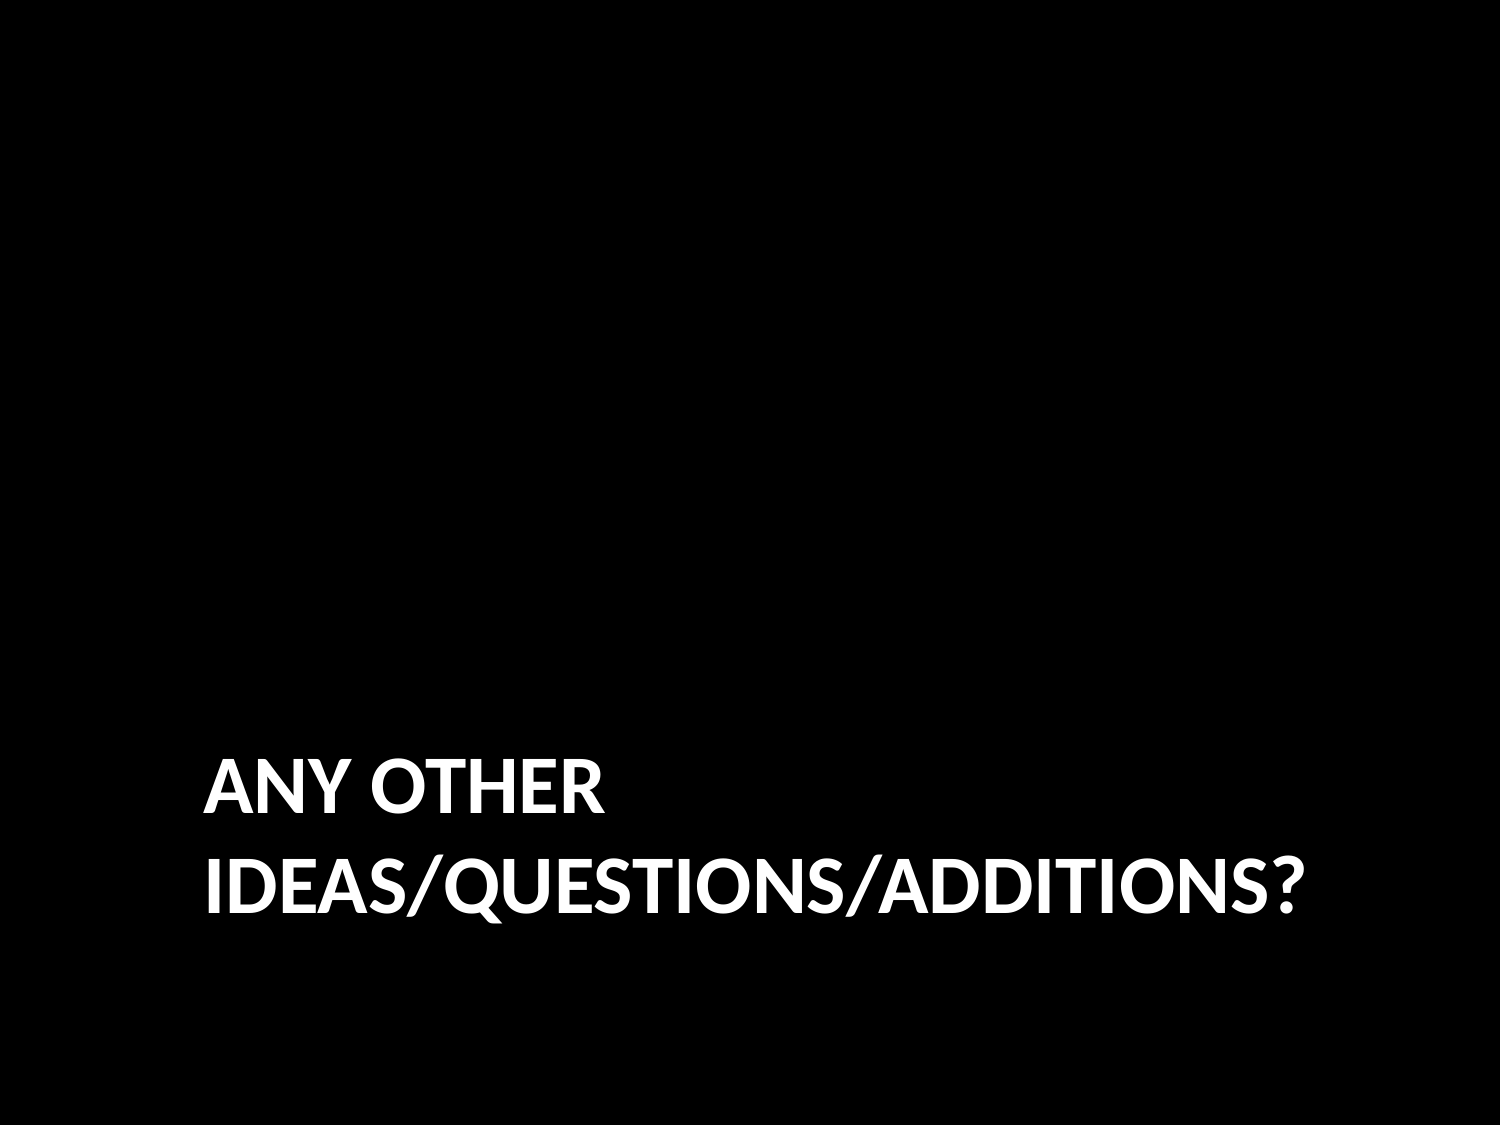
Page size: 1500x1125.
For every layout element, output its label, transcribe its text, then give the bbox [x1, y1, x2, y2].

title Any other ideas/questions/additions? [118, 722, 1394, 947]
